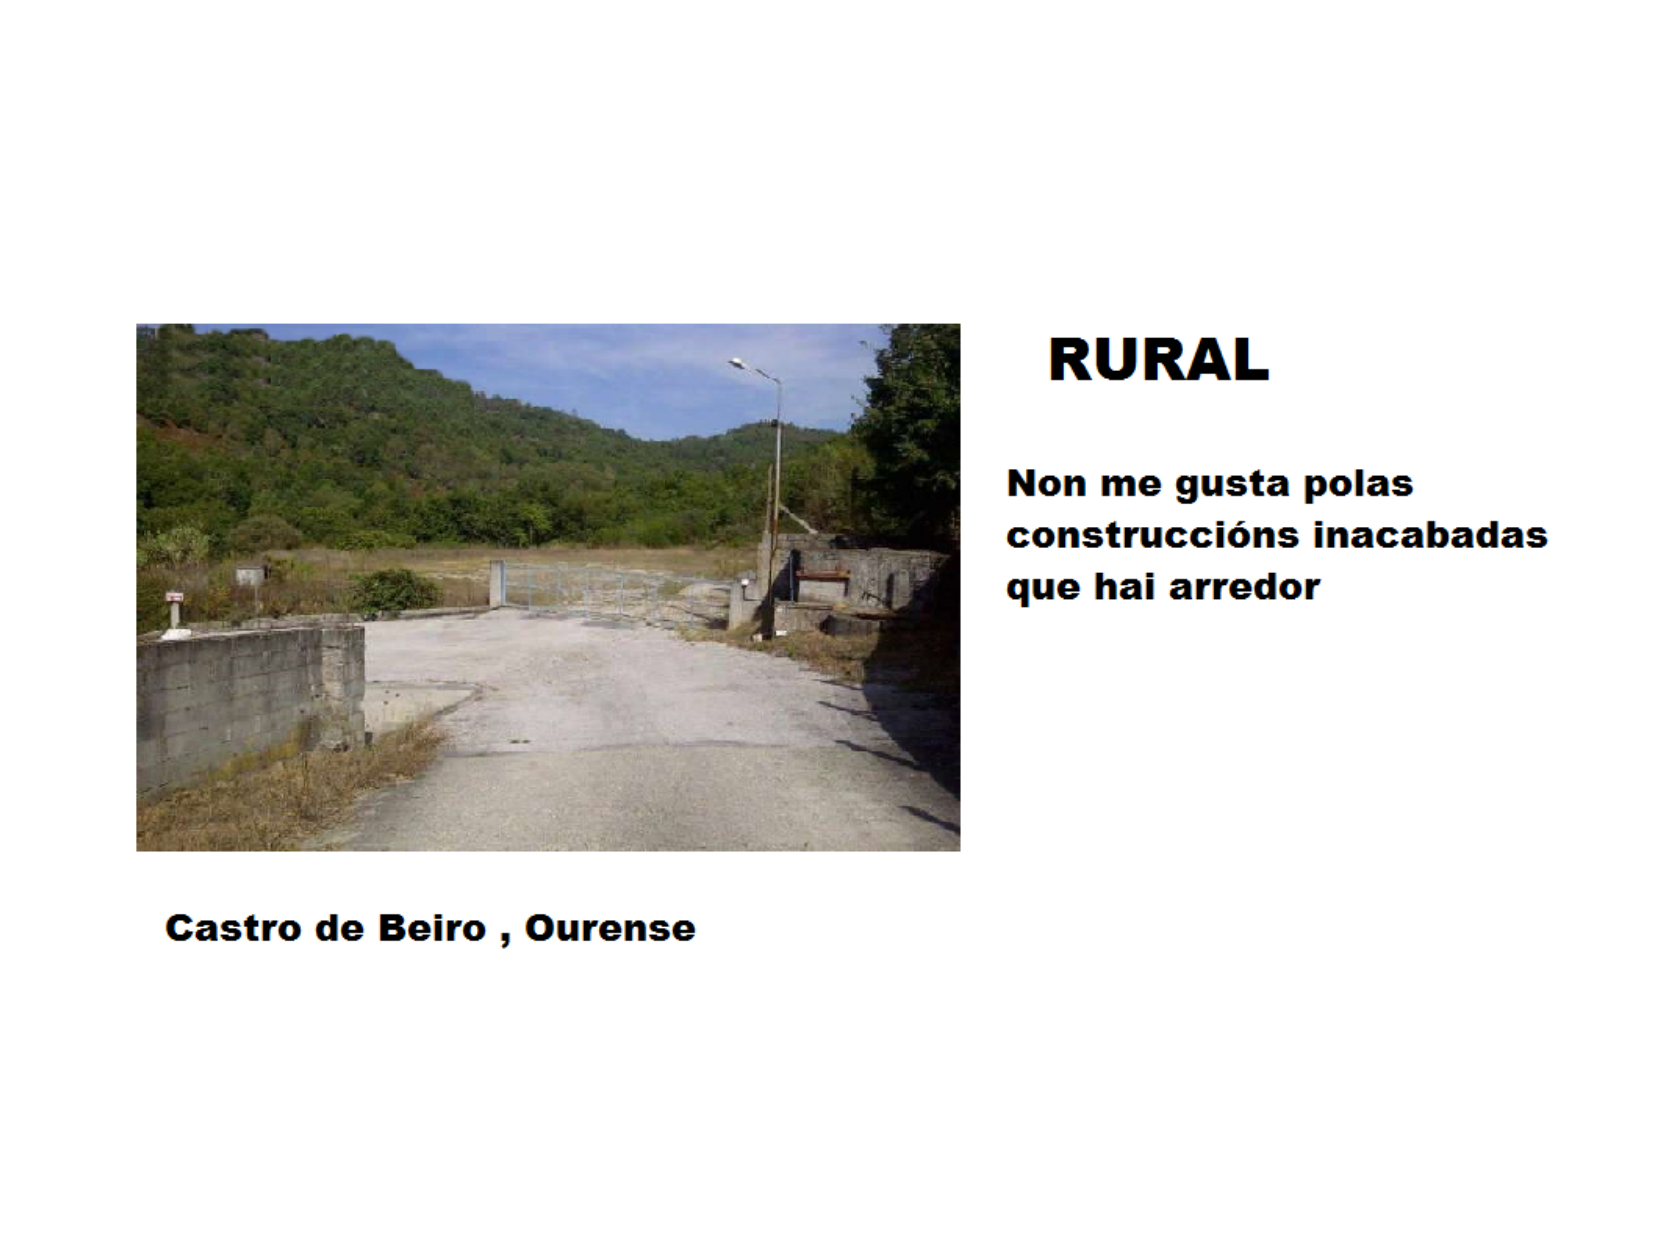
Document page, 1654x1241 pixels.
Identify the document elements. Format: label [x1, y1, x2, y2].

picture [85, 266, 1577, 974]
